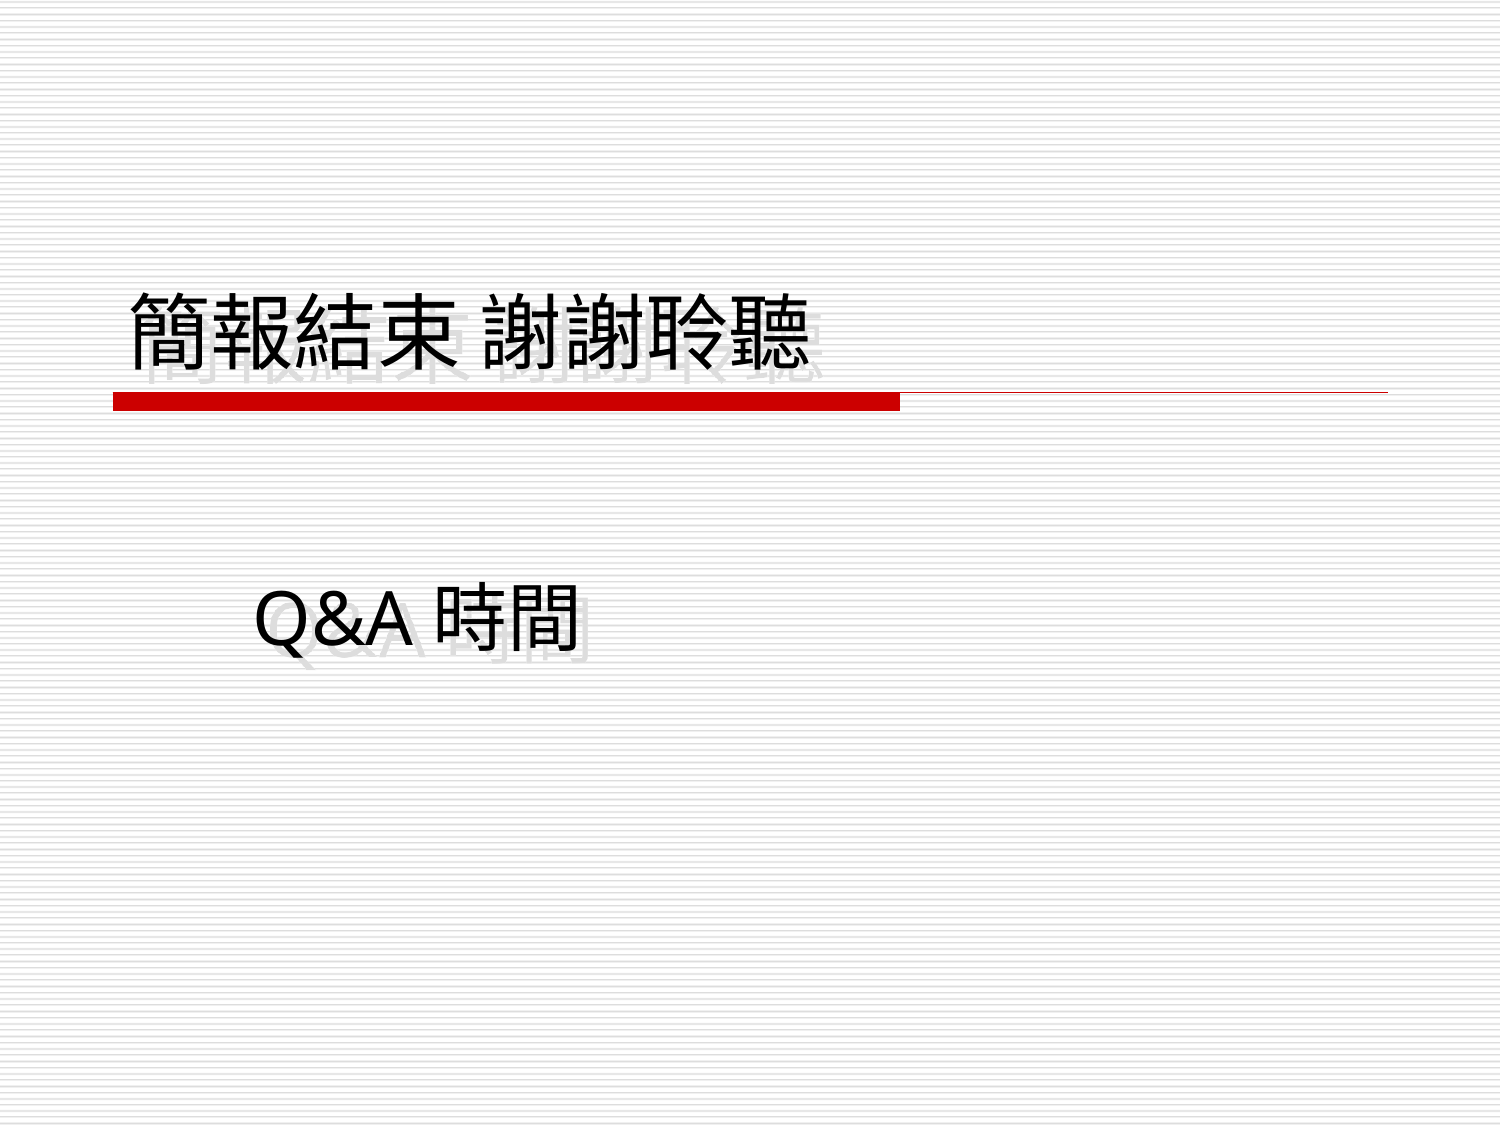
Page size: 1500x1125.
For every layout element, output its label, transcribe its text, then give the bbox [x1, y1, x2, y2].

title 簡報結束 謝謝聆聽 [112, 162, 1388, 388]
subtitle Q&A時間 [237, 562, 1388, 826]
